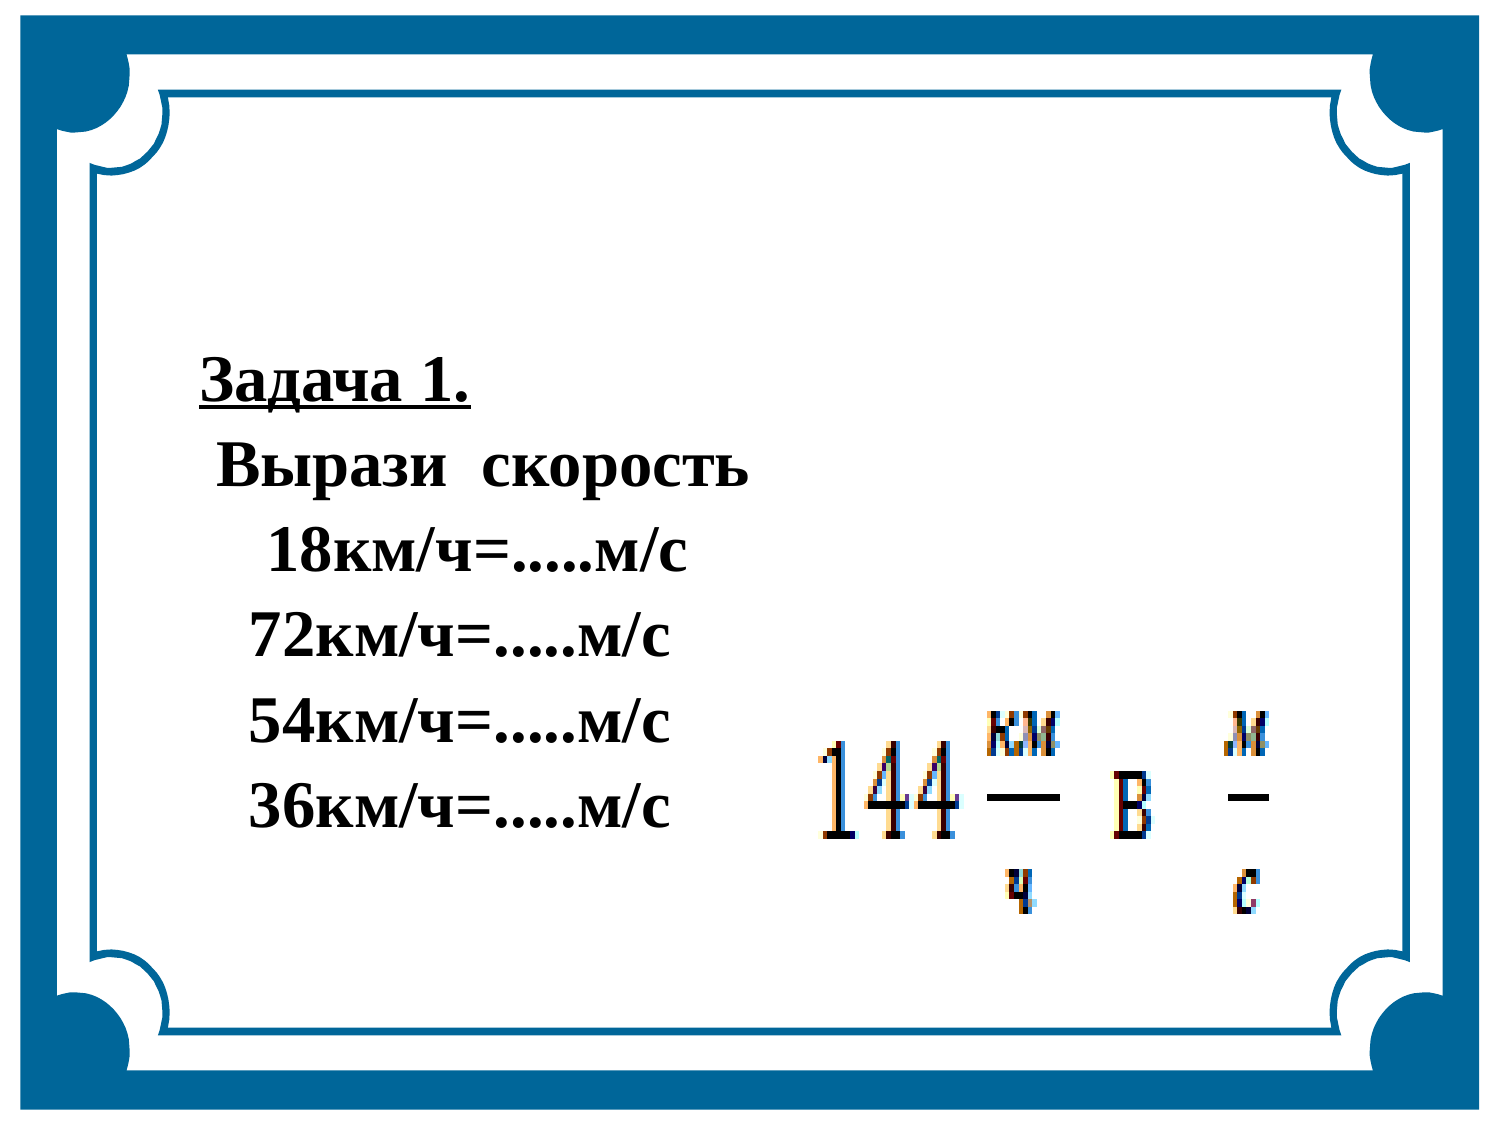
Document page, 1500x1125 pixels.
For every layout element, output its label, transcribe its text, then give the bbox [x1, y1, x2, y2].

picture [814, 696, 1288, 945]
text_box [20, 15, 1480, 1110]
table_cell [88, 842, 814, 904]
table_header Задача 1. Вырази скорость 18км/ч=.....м/c 72км/ч=.....м/с 54км/ч=.....м/с 36км/ч=.....м/с [88, 106, 1429, 842]
table_cell [1288, 842, 1429, 904]
